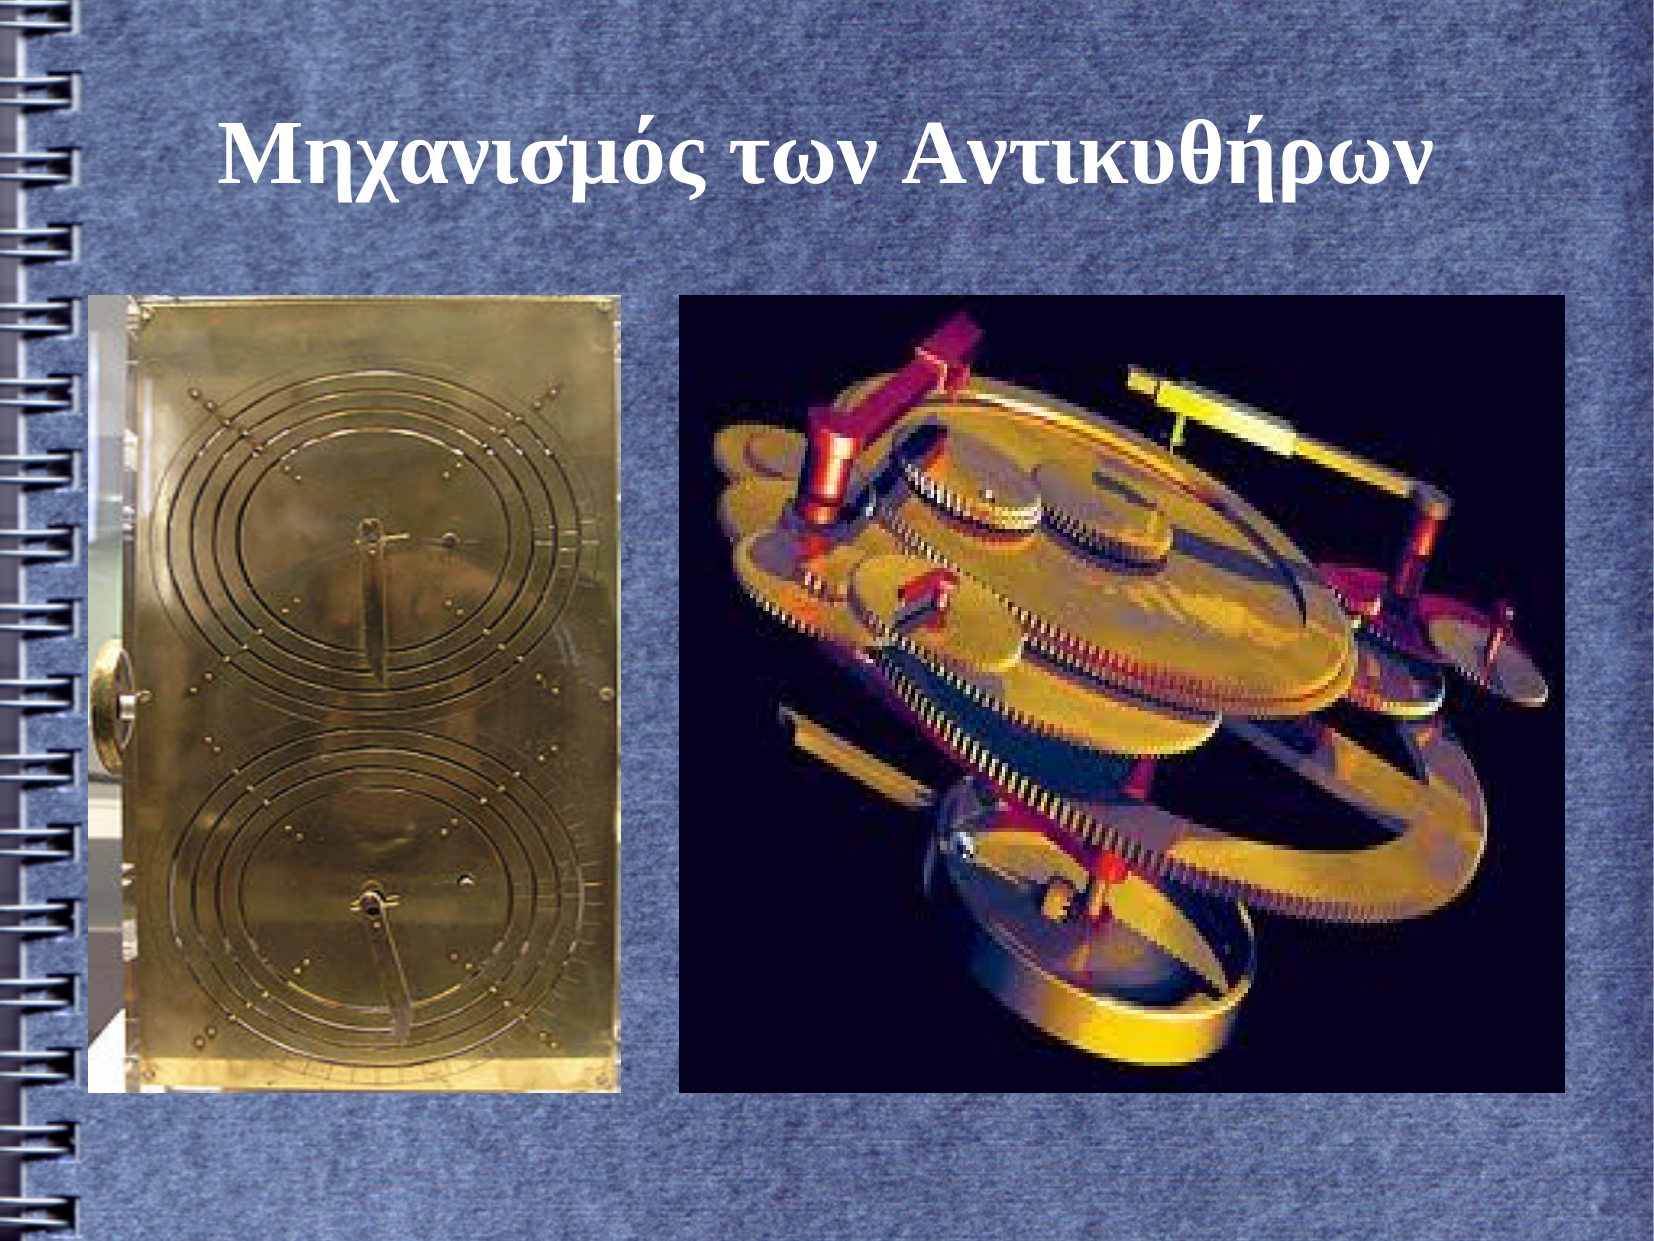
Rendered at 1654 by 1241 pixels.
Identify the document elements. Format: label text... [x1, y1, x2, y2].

title Μηχανισμός των Αντικυθήρων [82, 56, 1571, 250]
picture [0, 0, 1654, 1241]
